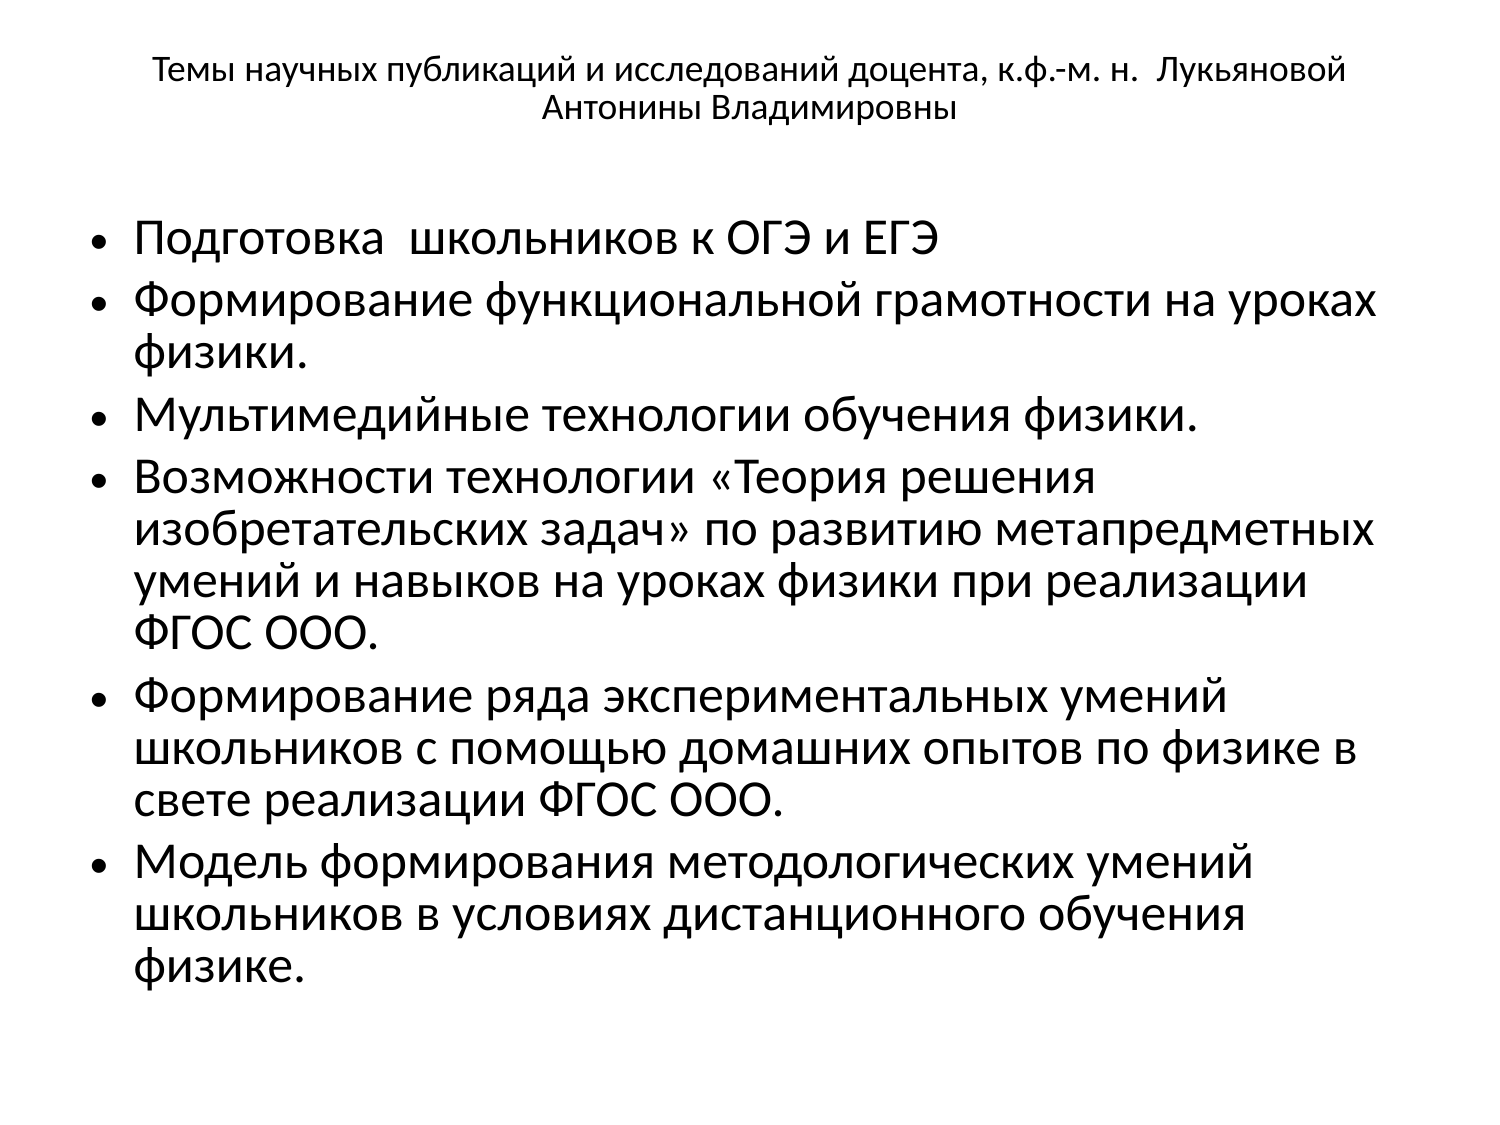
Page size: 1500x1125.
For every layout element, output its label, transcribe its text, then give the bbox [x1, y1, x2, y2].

text_box Темы научных публикаций и исследований доцента, к.ф.-м. н. Лукьяновой Антонины Владимировны [74, 45, 1425, 138]
text_box Подготовка школьников к ОГЭ и ЕГЭ Формирование функциональной грамотности на уроках физики. Мультимедийные технологии обучения физики. Возможности технологии «Теория решения изобретательских задач» по развитию метапредметных умений и навыков на уроках физики при реализации ФГОС ООО. Формирование ряда экспериментальных умений школьников с помощью домашних опытов по физике в свете реализации ФГОС ООО. Модель формирования методологических умений школьников в условиях дистанционного обучения физике. [74, 208, 1425, 1005]
